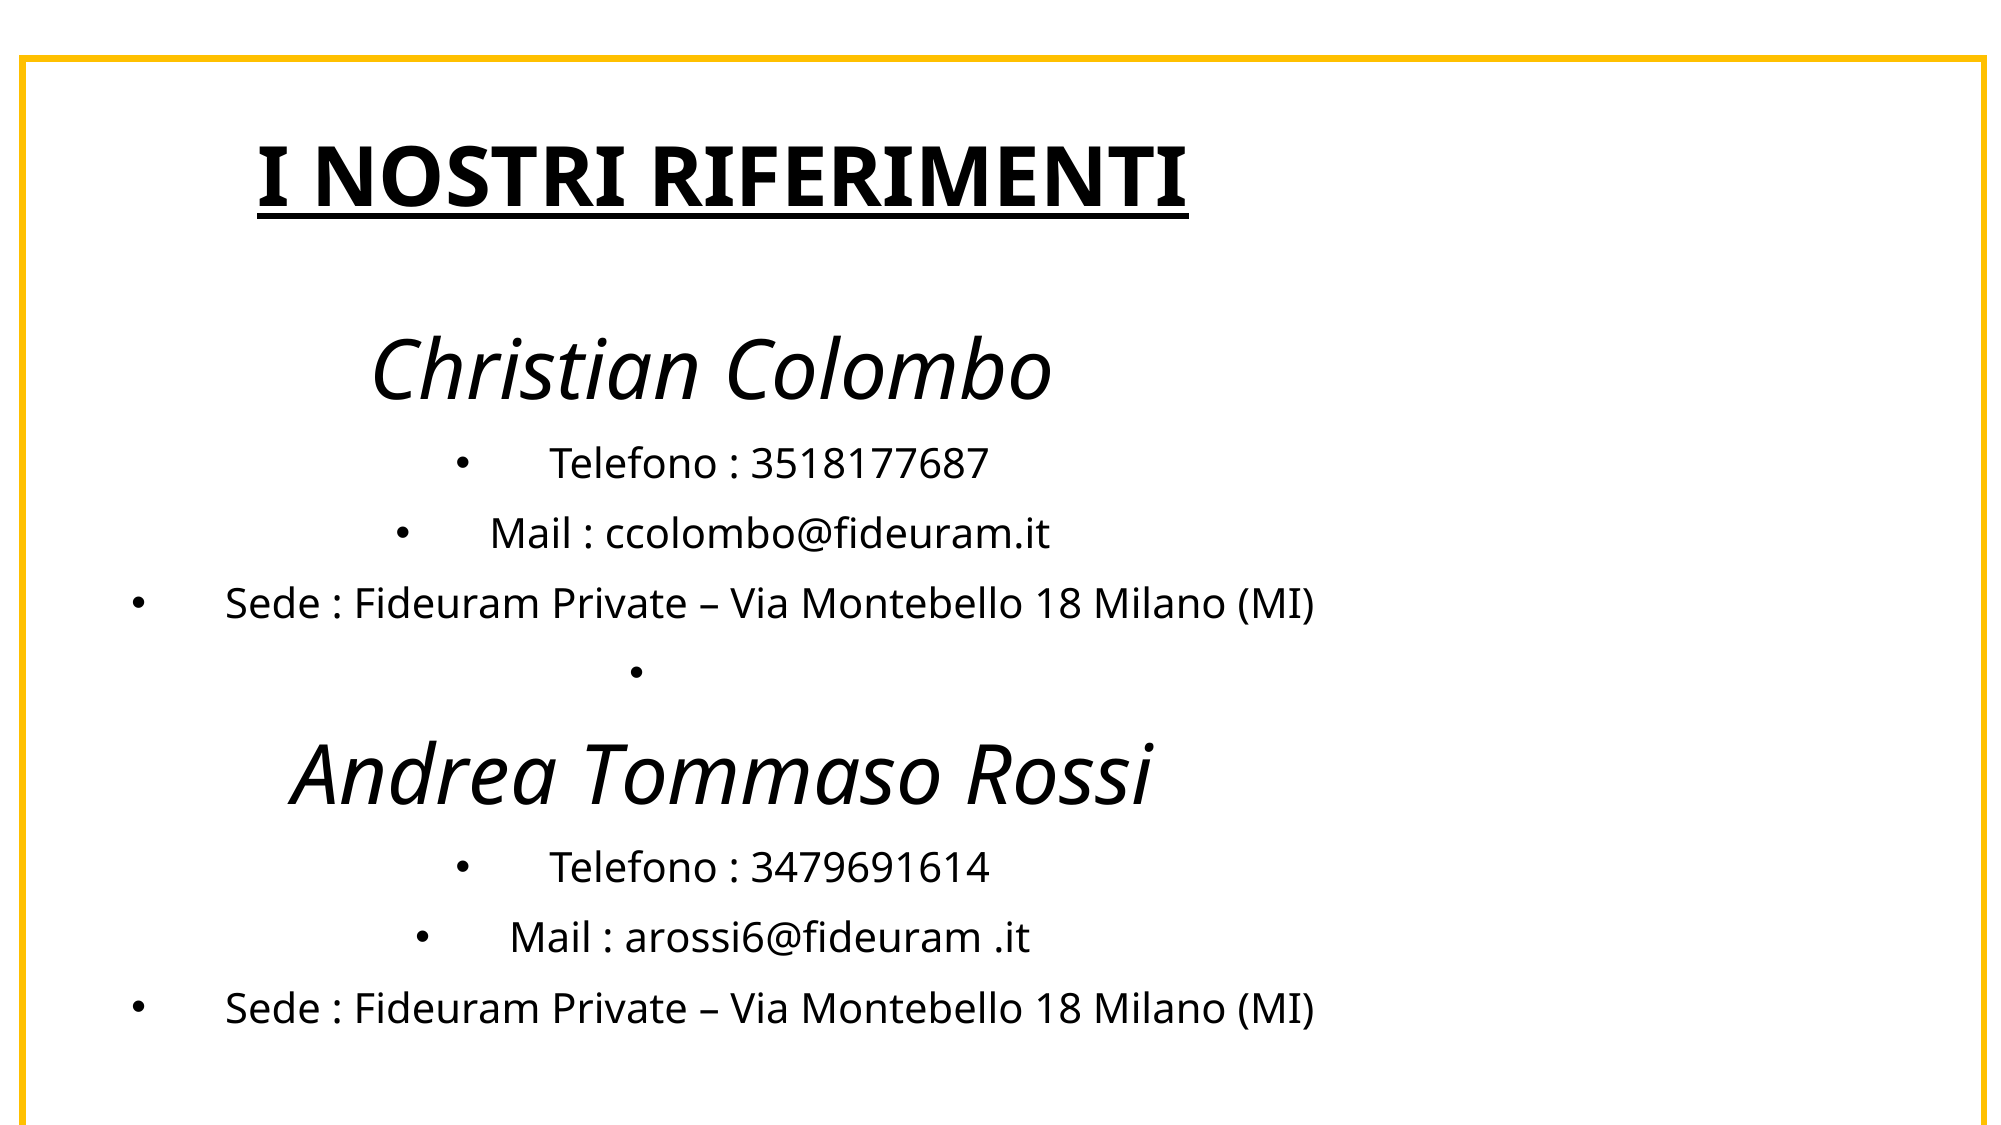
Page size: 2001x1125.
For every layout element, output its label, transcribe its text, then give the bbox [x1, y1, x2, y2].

text_box I NOSTRI RIFERIMENTI Christian Colombo Telefono : 3518177687 Mail : ccolombo@fideuram.it Sede : Fideuram Private – Via Montebello 18 Milano (MI) Andrea Tommaso Rossi Telefono : 3479691614 Mail : arossi6@fideuram .it Sede : Fideuram Private – Via Montebello 18 Milano (MI) [22, 58, 1984, 1107]
